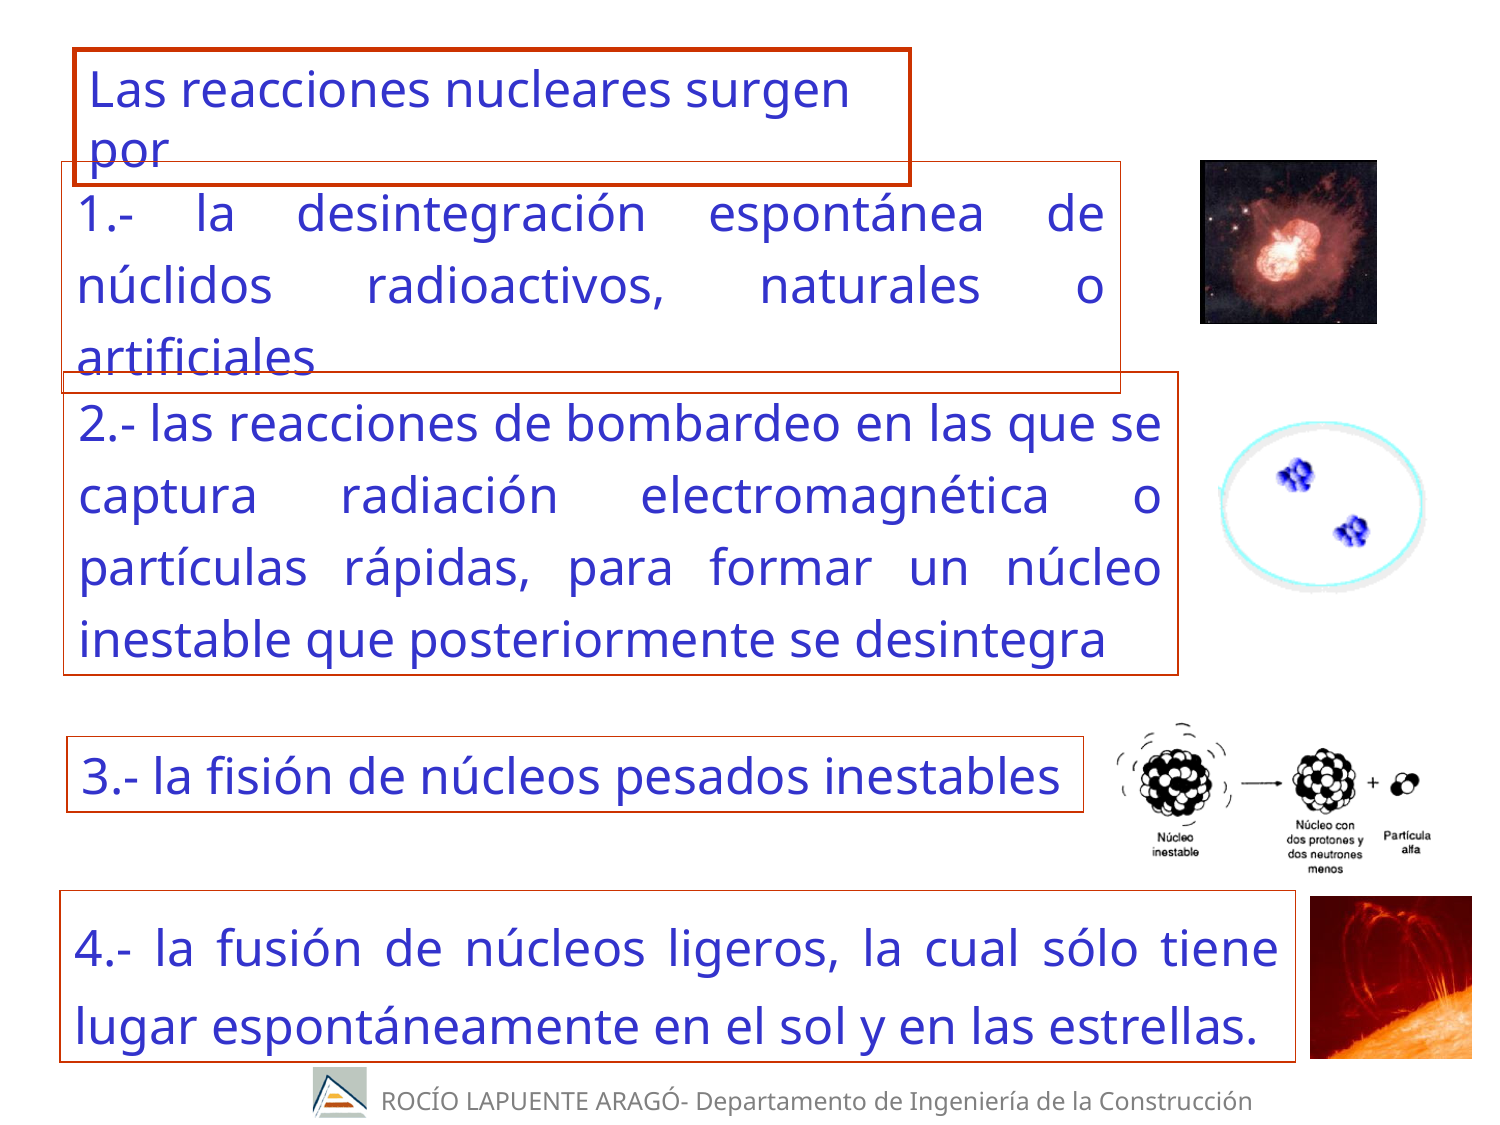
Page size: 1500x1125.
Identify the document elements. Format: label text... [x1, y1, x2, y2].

text_box 2.- las reacciones de bombardeo en las que se captura radiación electromagnética o partículas rápidas, para formar un núcleo inestable que posteriormente se desintegra [63, 371, 1179, 676]
text_box Las reacciones nucleares surgen por [74, 49, 910, 161]
picture [1218, 381, 1432, 599]
picture [1112, 719, 1434, 877]
text_box 1.- la desintegración espontánea de núclidos radioactivos, naturales o artificiales [61, 161, 1121, 393]
text_box 3.- la fisión de núcleos pesados inestables [66, 736, 1084, 812]
text_box 4.- la fusión de núcleos ligeros, la cual sólo tiene lugar espontáneamente en el sol y en las estrellas. [60, 890, 1296, 1062]
picture [1200, 160, 1377, 324]
picture [1310, 896, 1472, 1059]
